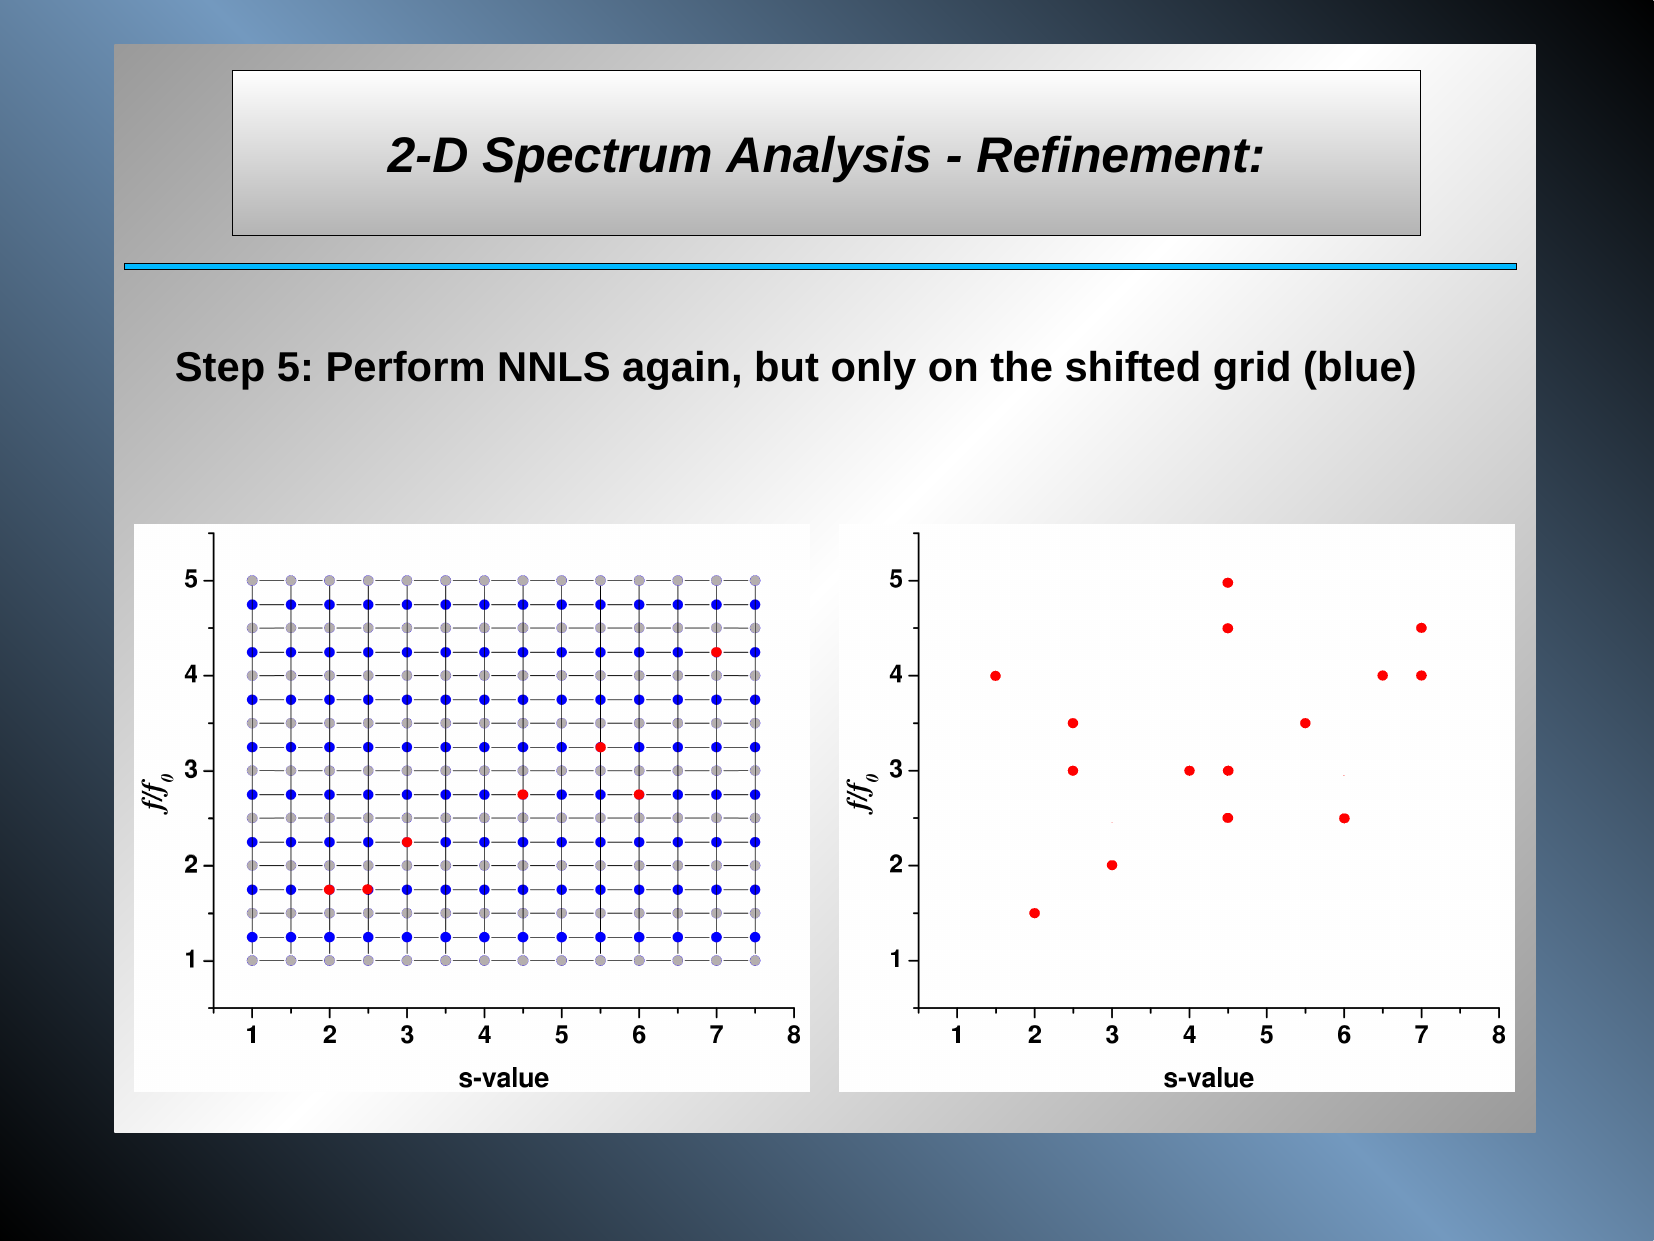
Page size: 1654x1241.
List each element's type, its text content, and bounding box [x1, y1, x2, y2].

text_box Step 5: Perform NNLS again, but only on the shifted grid (blue) [137, 343, 1491, 403]
picture [134, 524, 810, 1092]
text_box [124, 263, 1517, 270]
picture [839, 524, 1515, 1092]
text_box [232, 70, 1421, 236]
text_box 2-D Spectrum Analysis - Refinement: [246, 127, 1407, 195]
